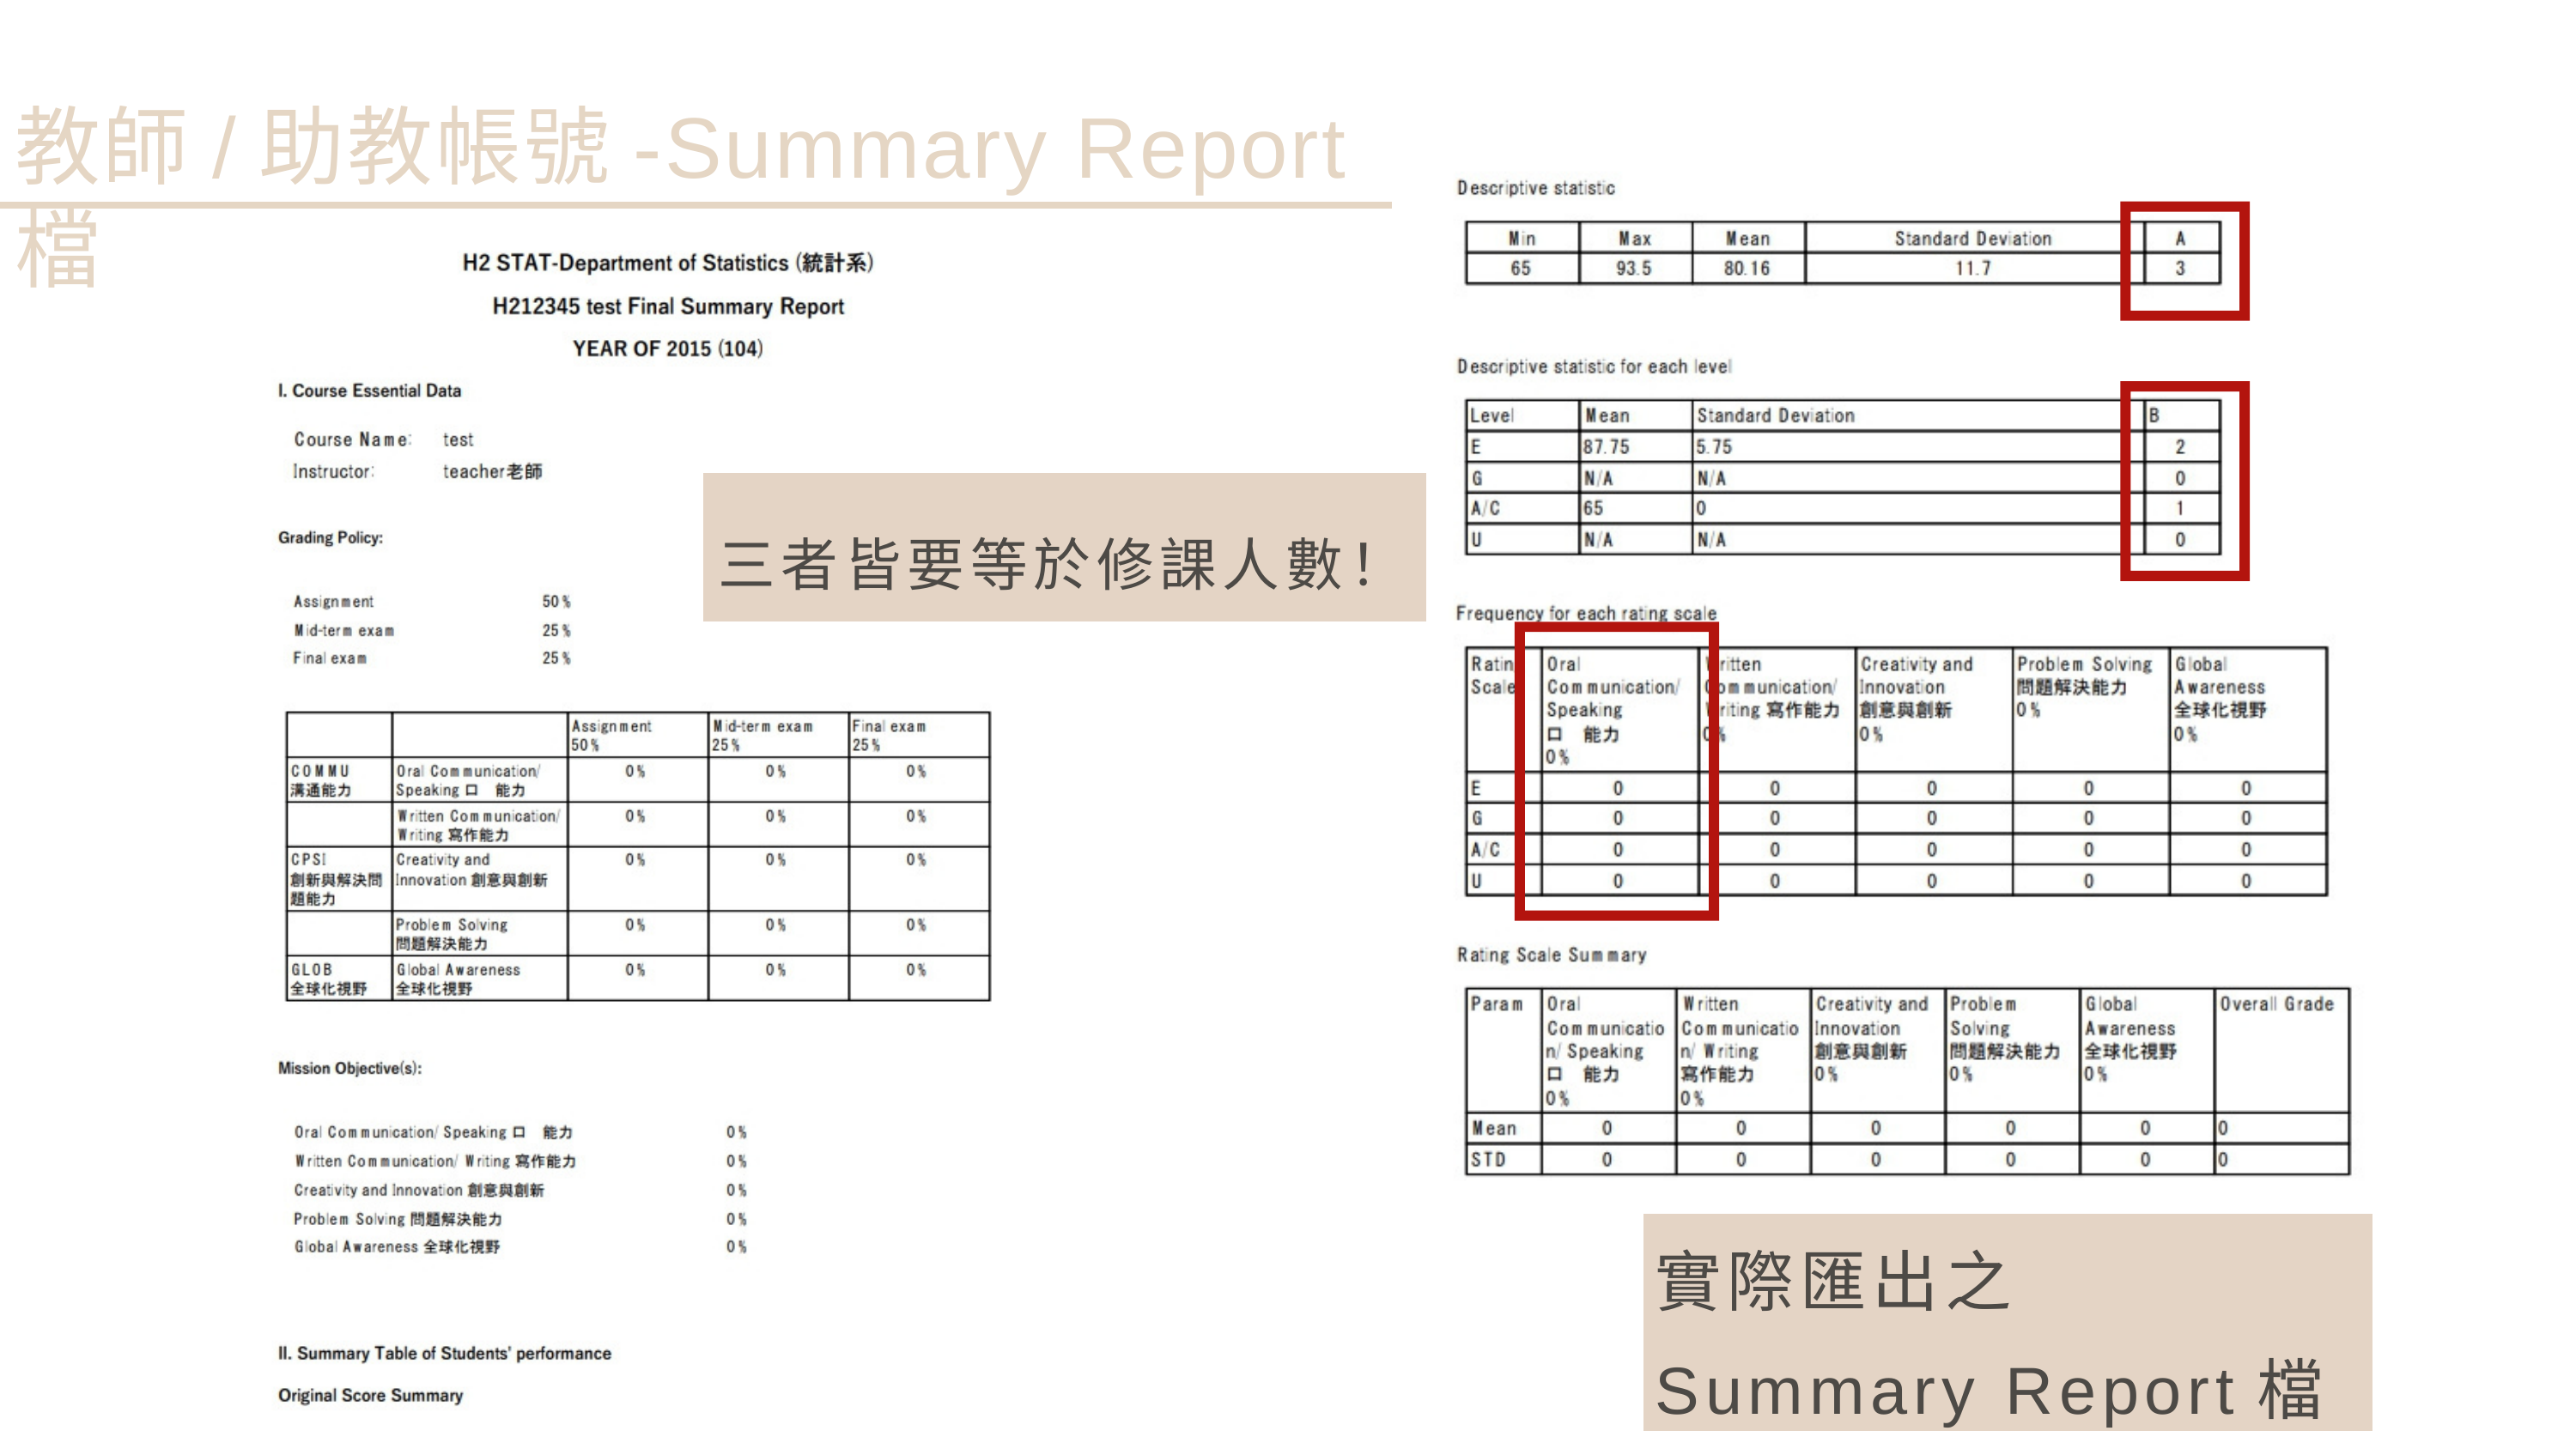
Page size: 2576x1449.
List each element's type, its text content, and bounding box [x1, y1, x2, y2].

text_box [2120, 201, 2251, 321]
text_box 教師/助教帳號-Summary Report檔 [15, 92, 1392, 197]
text_box 實際匯出之 Summary Report檔 [1655, 1211, 2354, 1429]
text_box [1514, 621, 1720, 921]
text_box [1643, 1214, 2372, 1431]
text_box [703, 473, 1426, 621]
picture [259, 230, 1015, 1412]
text_box [0, 202, 1392, 209]
text_box [2120, 381, 2251, 581]
picture [1443, 144, 2372, 1197]
text_box 三者皆要等於修課人數！ [718, 493, 1444, 585]
